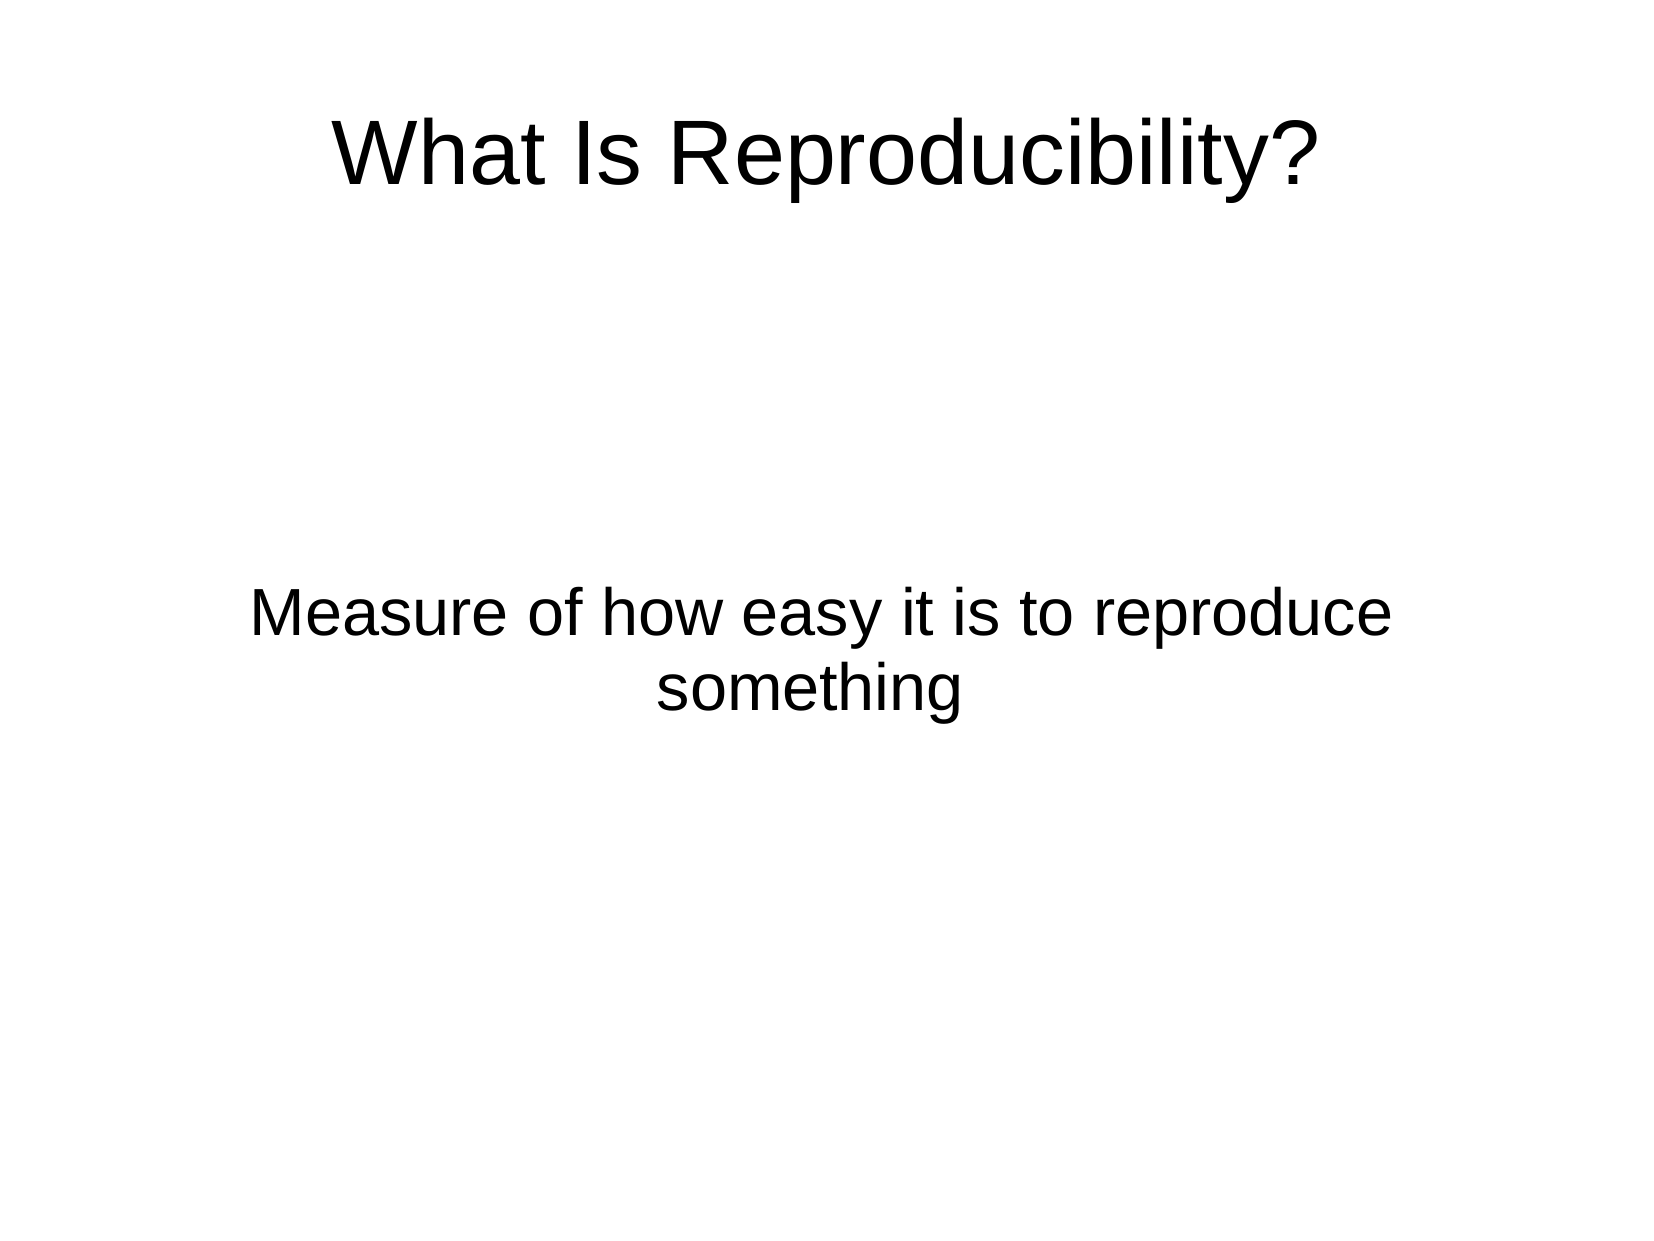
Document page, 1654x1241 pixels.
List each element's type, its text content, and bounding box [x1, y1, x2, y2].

subtitle Measure of how easy it is to reproduce something [82, 290, 1538, 1010]
title What Is Reproducibility? [82, 49, 1571, 257]
